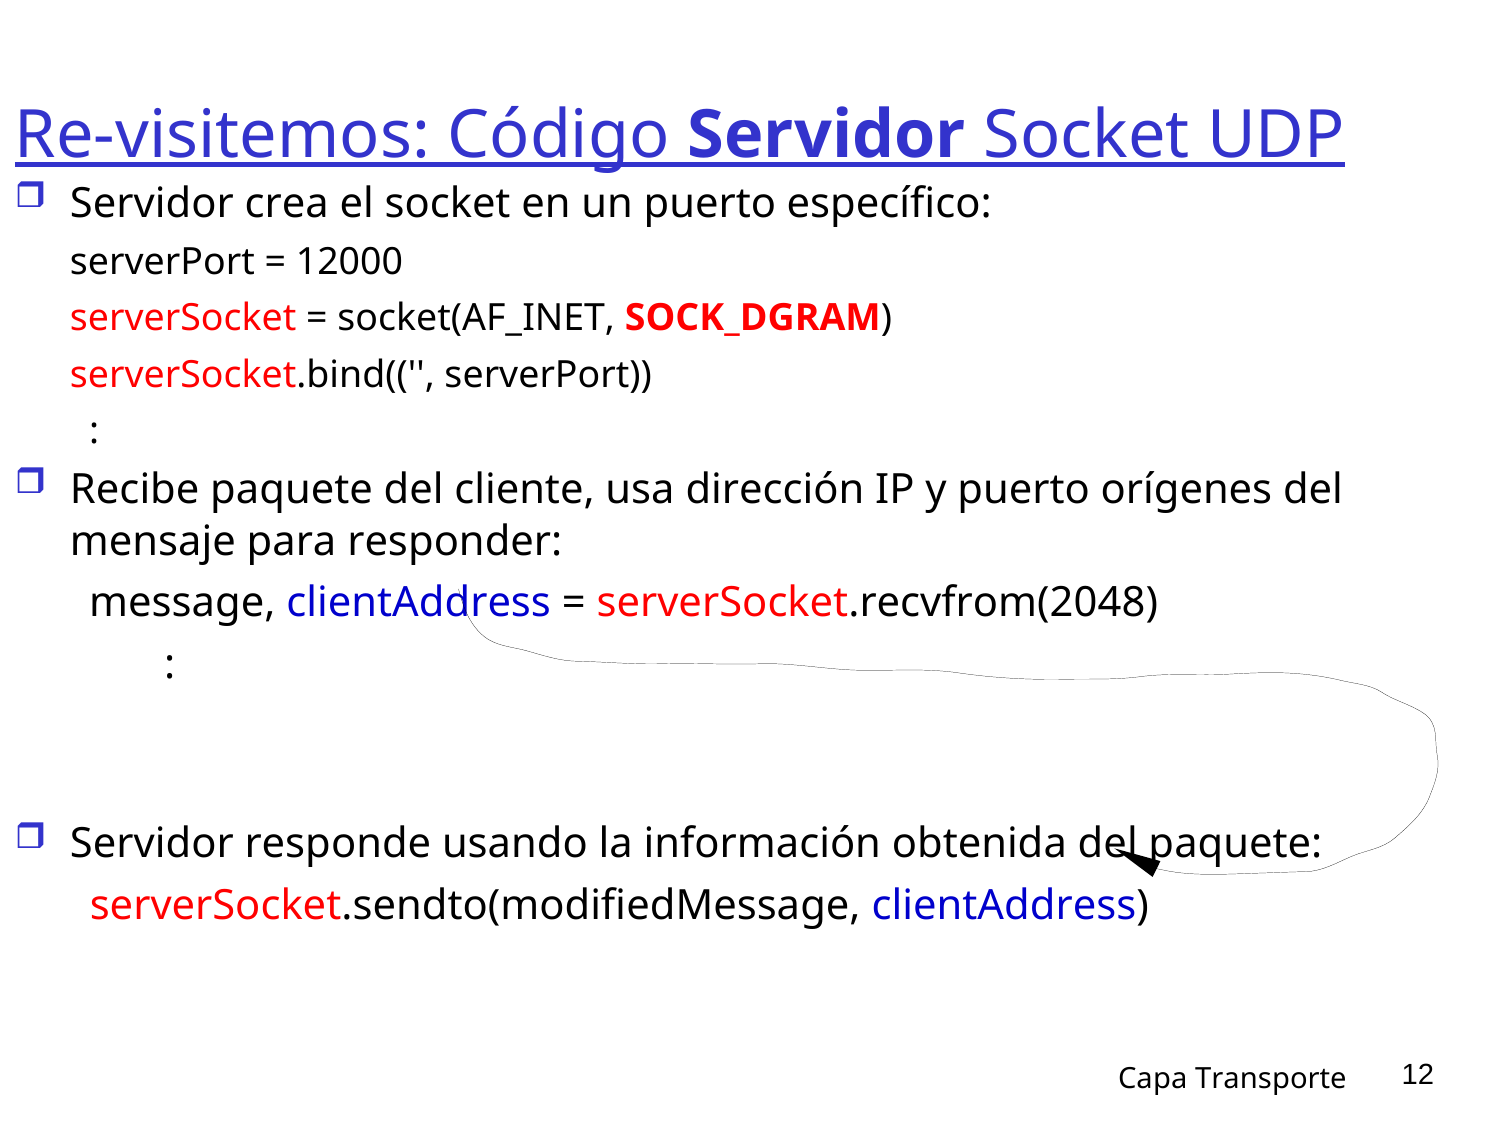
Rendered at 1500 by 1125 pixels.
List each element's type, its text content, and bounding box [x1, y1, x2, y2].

title Re-visitemos: Código Servidor Socket UDP [0, 37, 1500, 168]
list Servidor crea el socket en un puerto específico: serverPort = 12000 serverSocket = socket(AF_INET, SOCK_DGRAM) serverSocket.bind(('', serverPort)) : Recibe paquete del cliente, usa dirección IP y puerto orígenes del mensaje para responder: message, clientAddress = serverSocket.recvfrom(2048) : Servidor responde usando la información obtenida del paquete: serverSocket.sendto(modifiedMessage, clientAddress) [0, 168, 1500, 1054]
